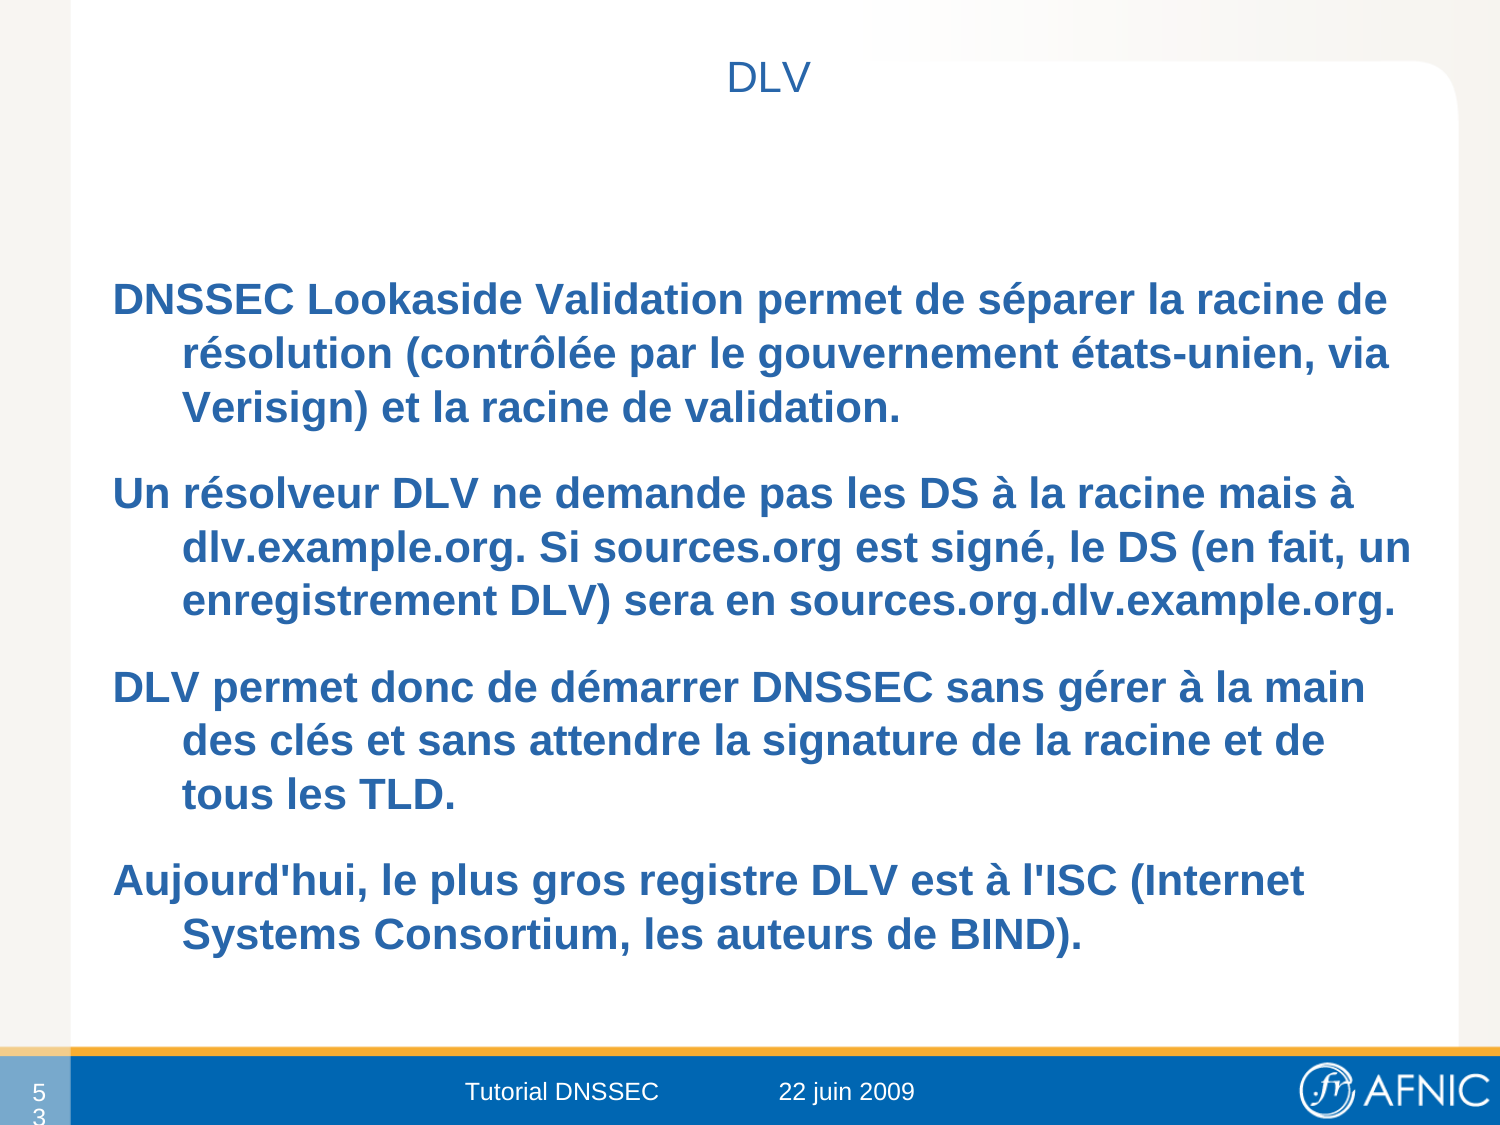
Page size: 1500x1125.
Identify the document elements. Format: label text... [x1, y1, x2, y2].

picture [0, 0, 1500, 1125]
title DLV [112, 12, 1426, 138]
list DNSSEC Lookaside Validation permet de séparer la racine de résolution (contrôlée par le gouvernement états-unien, via Verisign) et la racine de validation. Un résolveur DLV ne demande pas les DS à la racine mais à dlv.example.org. Si sources.org est signé, le DS (en fait, un enregistrement DLV) sera en sources.org.dlv.example.org. DLV permet donc de démarrer DNSSEC sans gérer à la main des clés et sans attendre la signature de la racine et de tous les TLD. Aujourd'hui, le plus gros registre DLV est à l'ISC (Internet Systems Consortium, les auteurs de BIND). [112, 266, 1426, 994]
